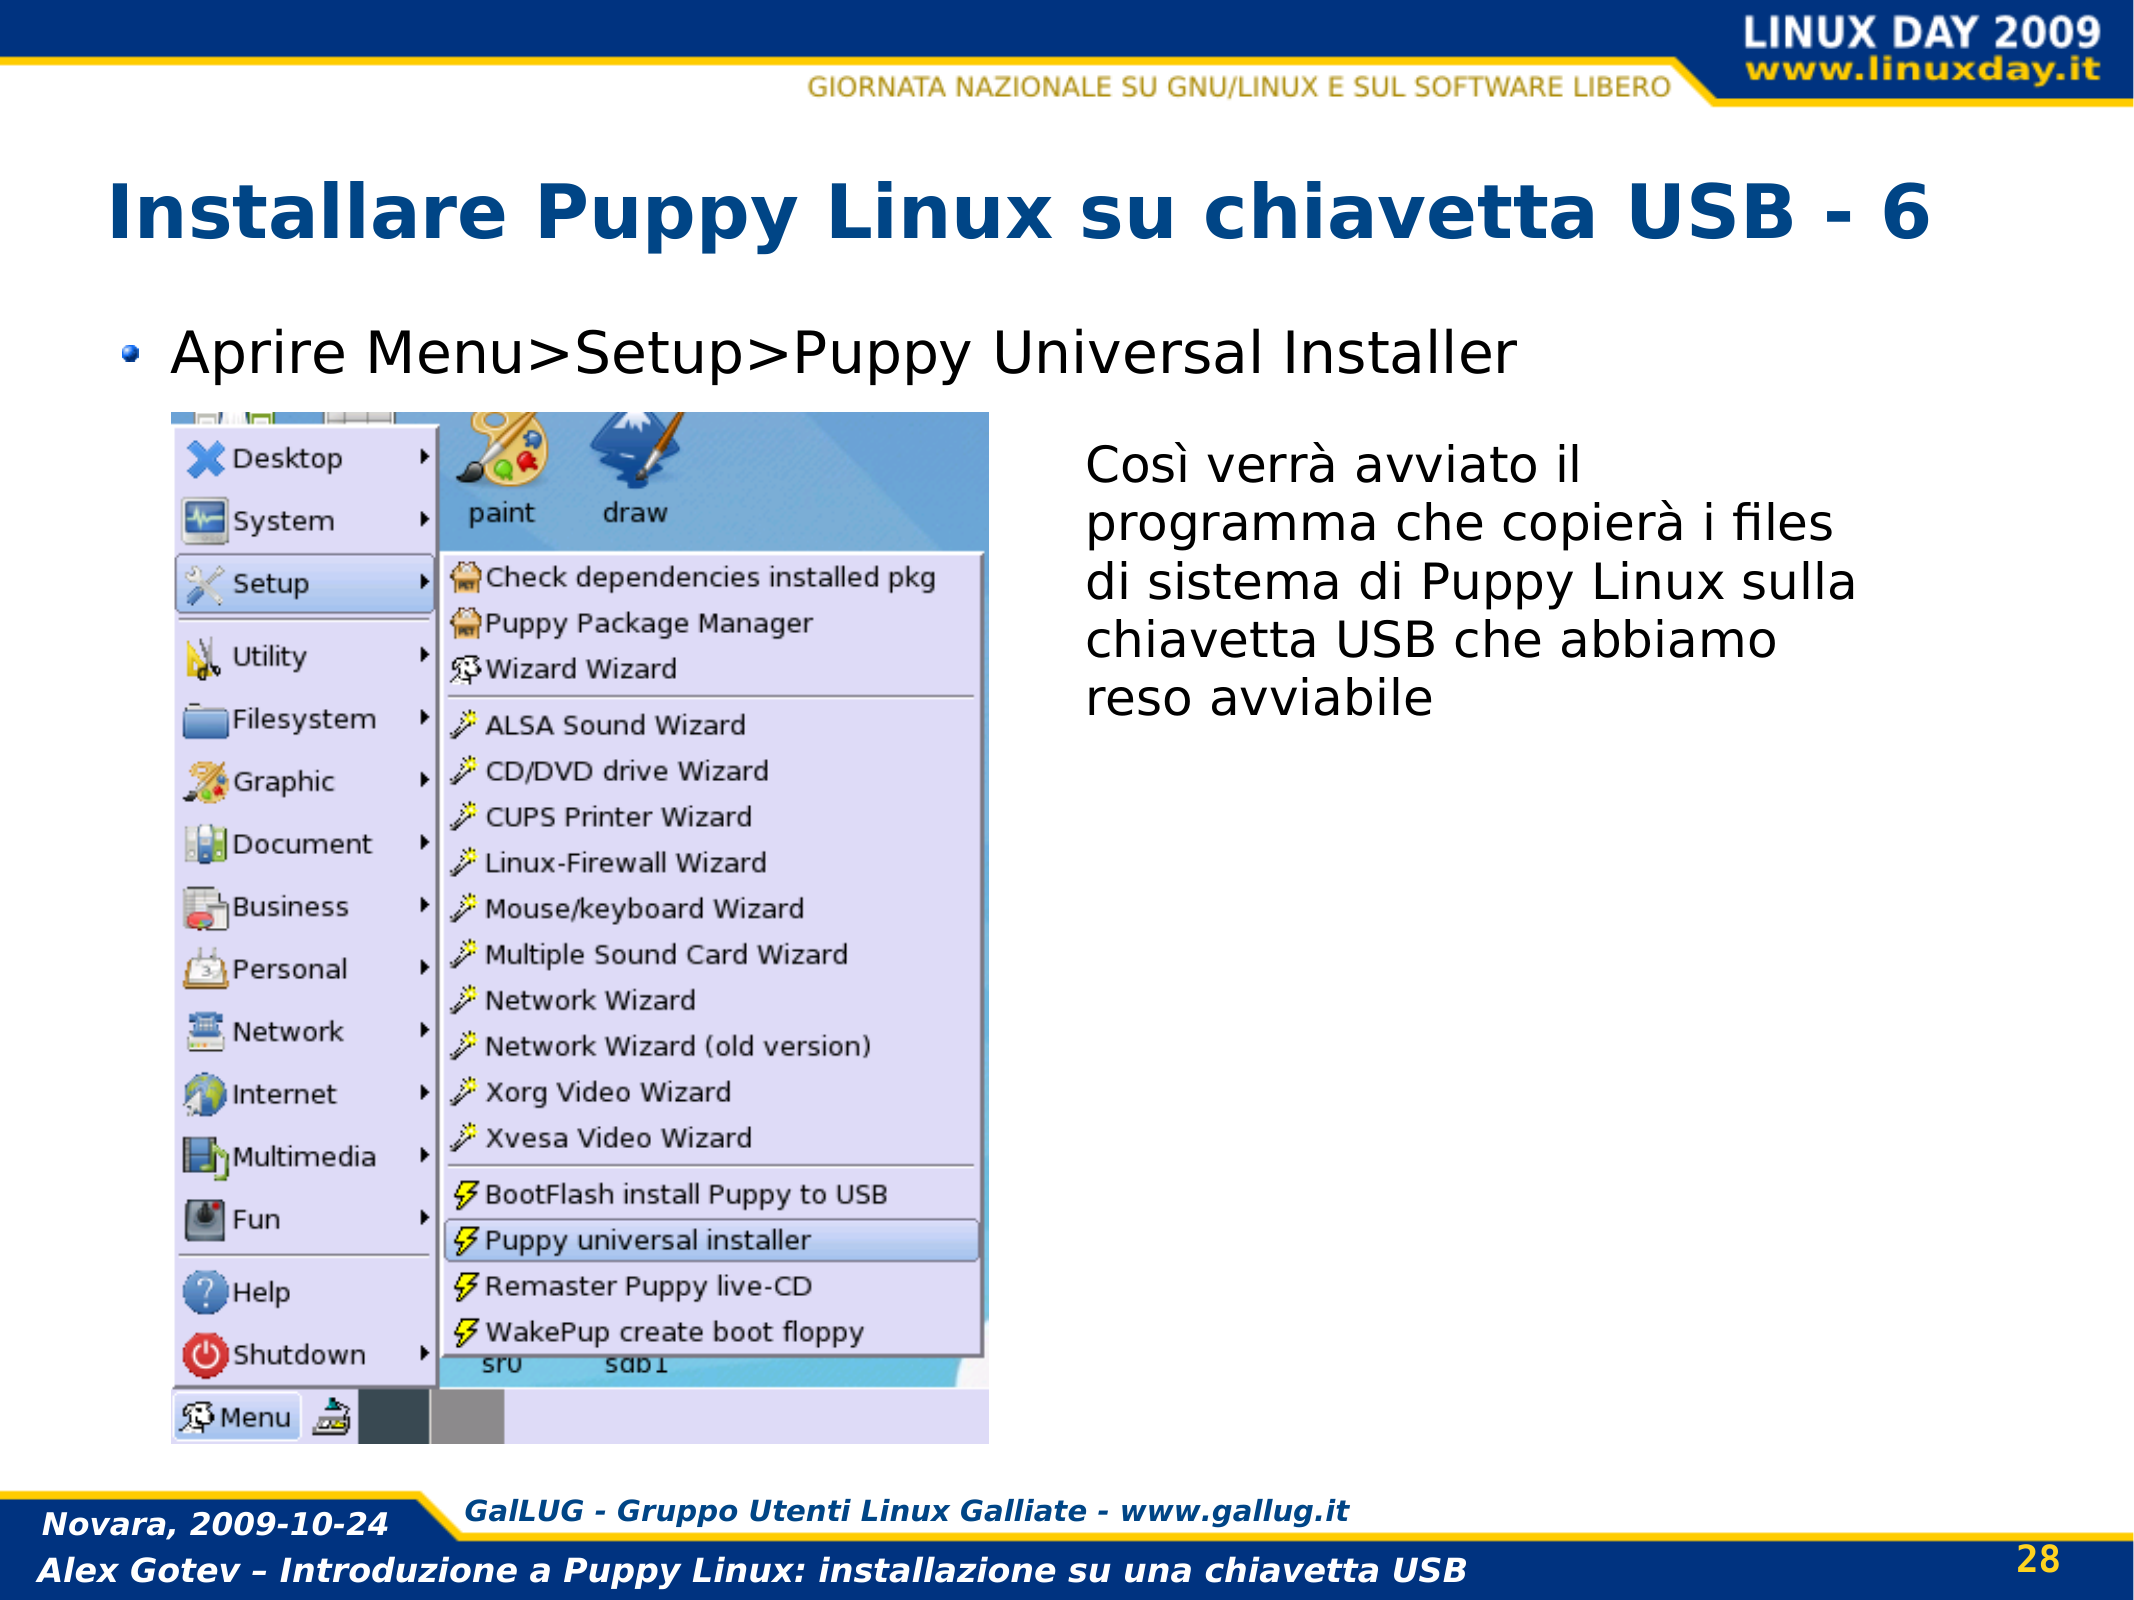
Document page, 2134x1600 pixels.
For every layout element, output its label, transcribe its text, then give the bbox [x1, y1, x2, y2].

text_box Così verrà avviato il programma che copierà i files di sistema di Puppy Linux sulla chiavetta USB che abbiamo reso avviabile [1085, 436, 1873, 728]
list Aprire Menu>Setup>Puppy Universal Installer [106, 319, 2027, 1441]
picture [0, 0, 2134, 1600]
title Installare Puppy Linux su chiavetta USB - 6 [106, 159, 2080, 267]
